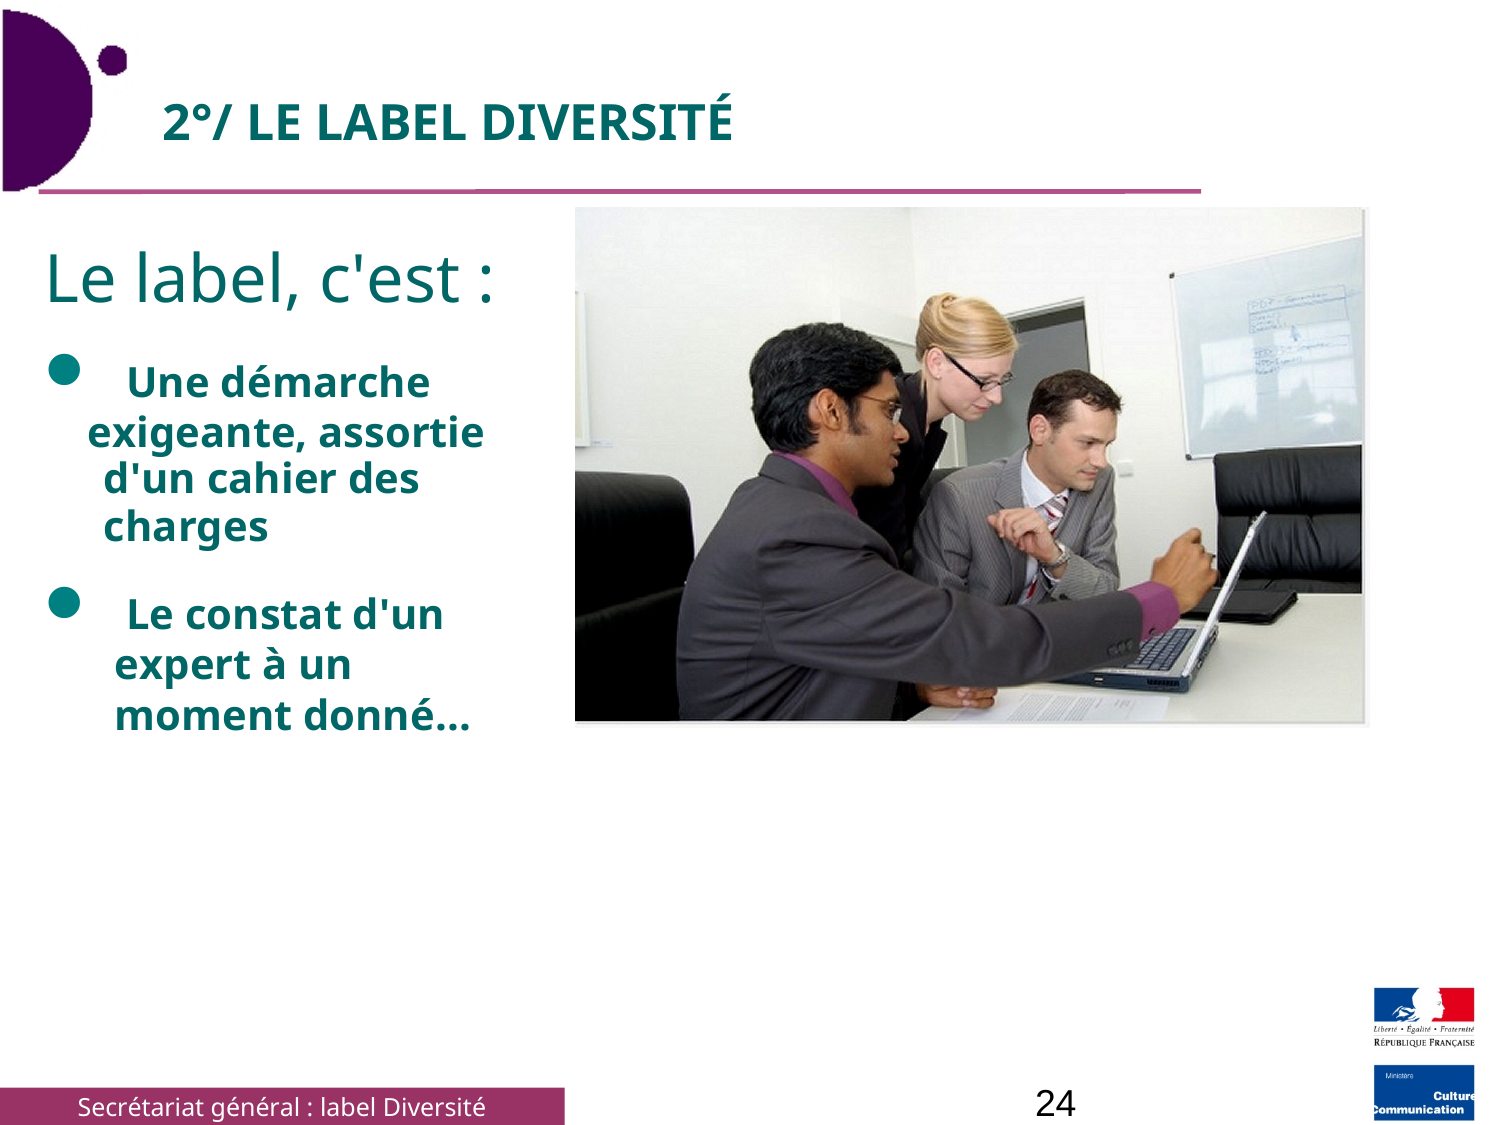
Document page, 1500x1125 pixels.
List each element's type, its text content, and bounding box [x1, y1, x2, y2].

picture [1370, 979, 1477, 1125]
text_box Une démarche exigeante, assortie d'un cahier des charges [29, 337, 532, 562]
picture [0, 0, 149, 204]
text_box 2°/ LE LABEL DIVERSITÉ [147, 81, 1418, 160]
text_box Le constat d'un expert à un moment donné... [29, 570, 502, 752]
text_box Le label, c'est : [29, 231, 575, 325]
text_box <numéro> [1020, 1071, 1370, 1125]
picture [575, 206, 1370, 728]
